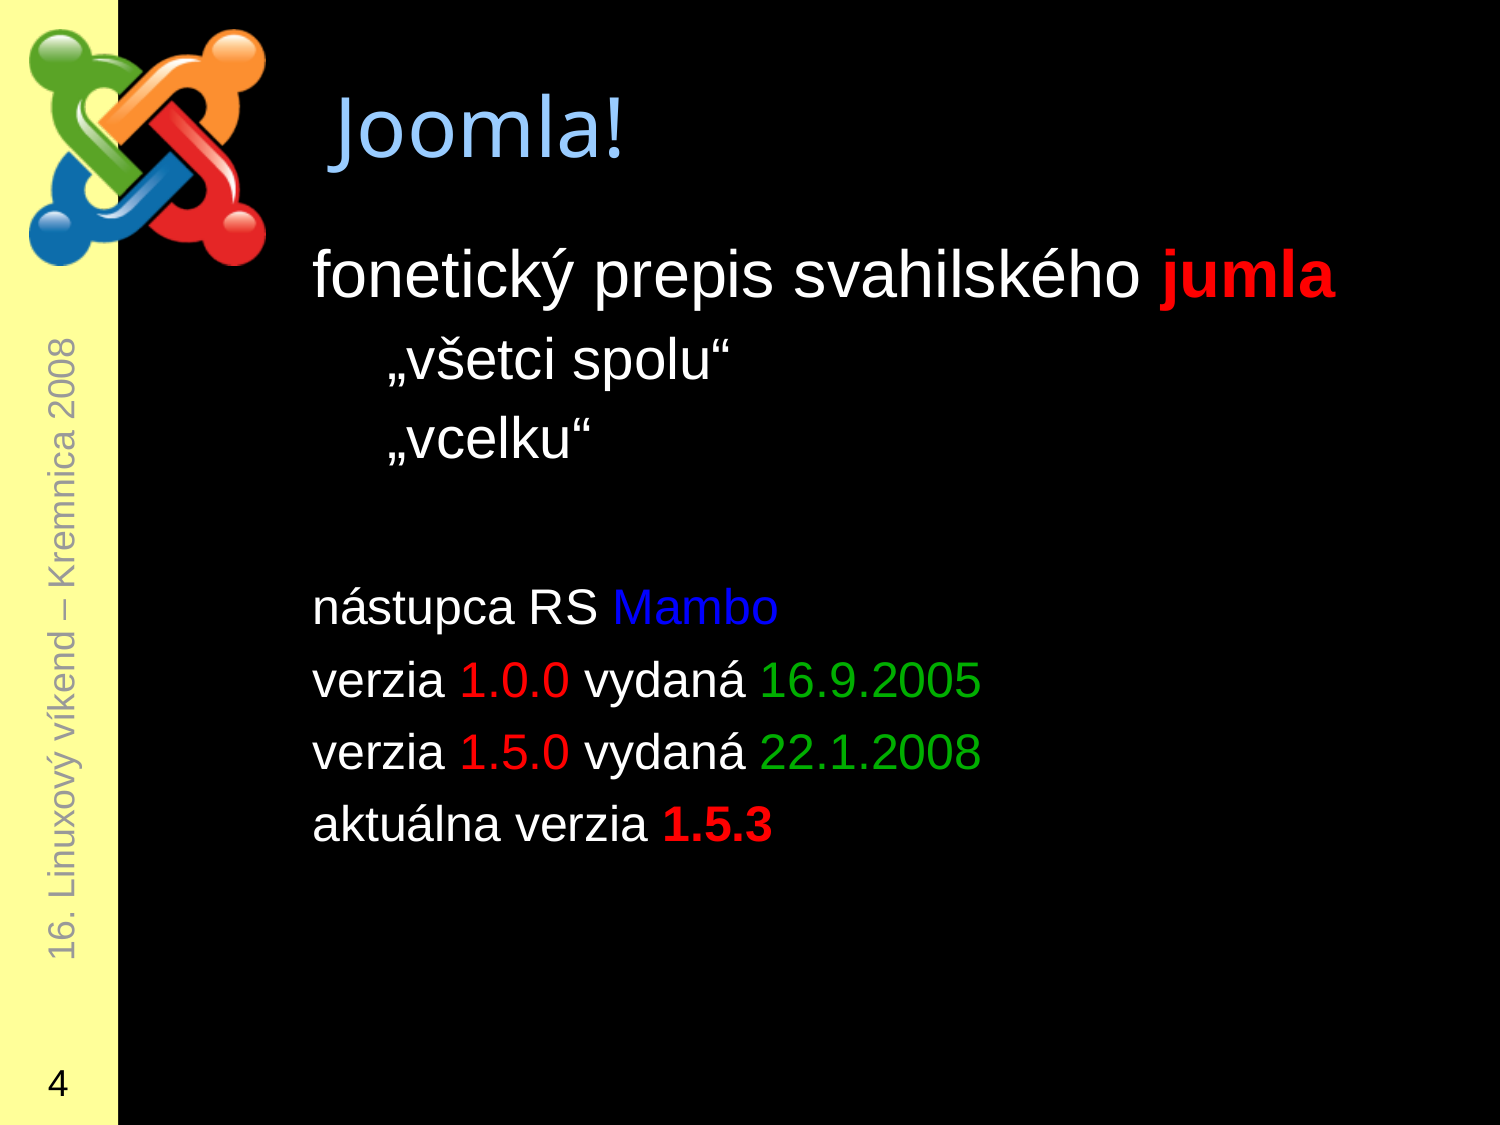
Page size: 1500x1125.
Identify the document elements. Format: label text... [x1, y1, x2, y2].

list fonetický prepis svahilského jumla „všetci spolu“ „vcelku“ nástupca RS Mambo verzia 1.0.0 vydaná 16.9.2005 verzia 1.5.0 vydaná 22.1.2008 aktuálna verzia 1.5.3 [312, 237, 1450, 986]
picture [29, 29, 266, 266]
title Joomla! [312, 24, 1450, 226]
